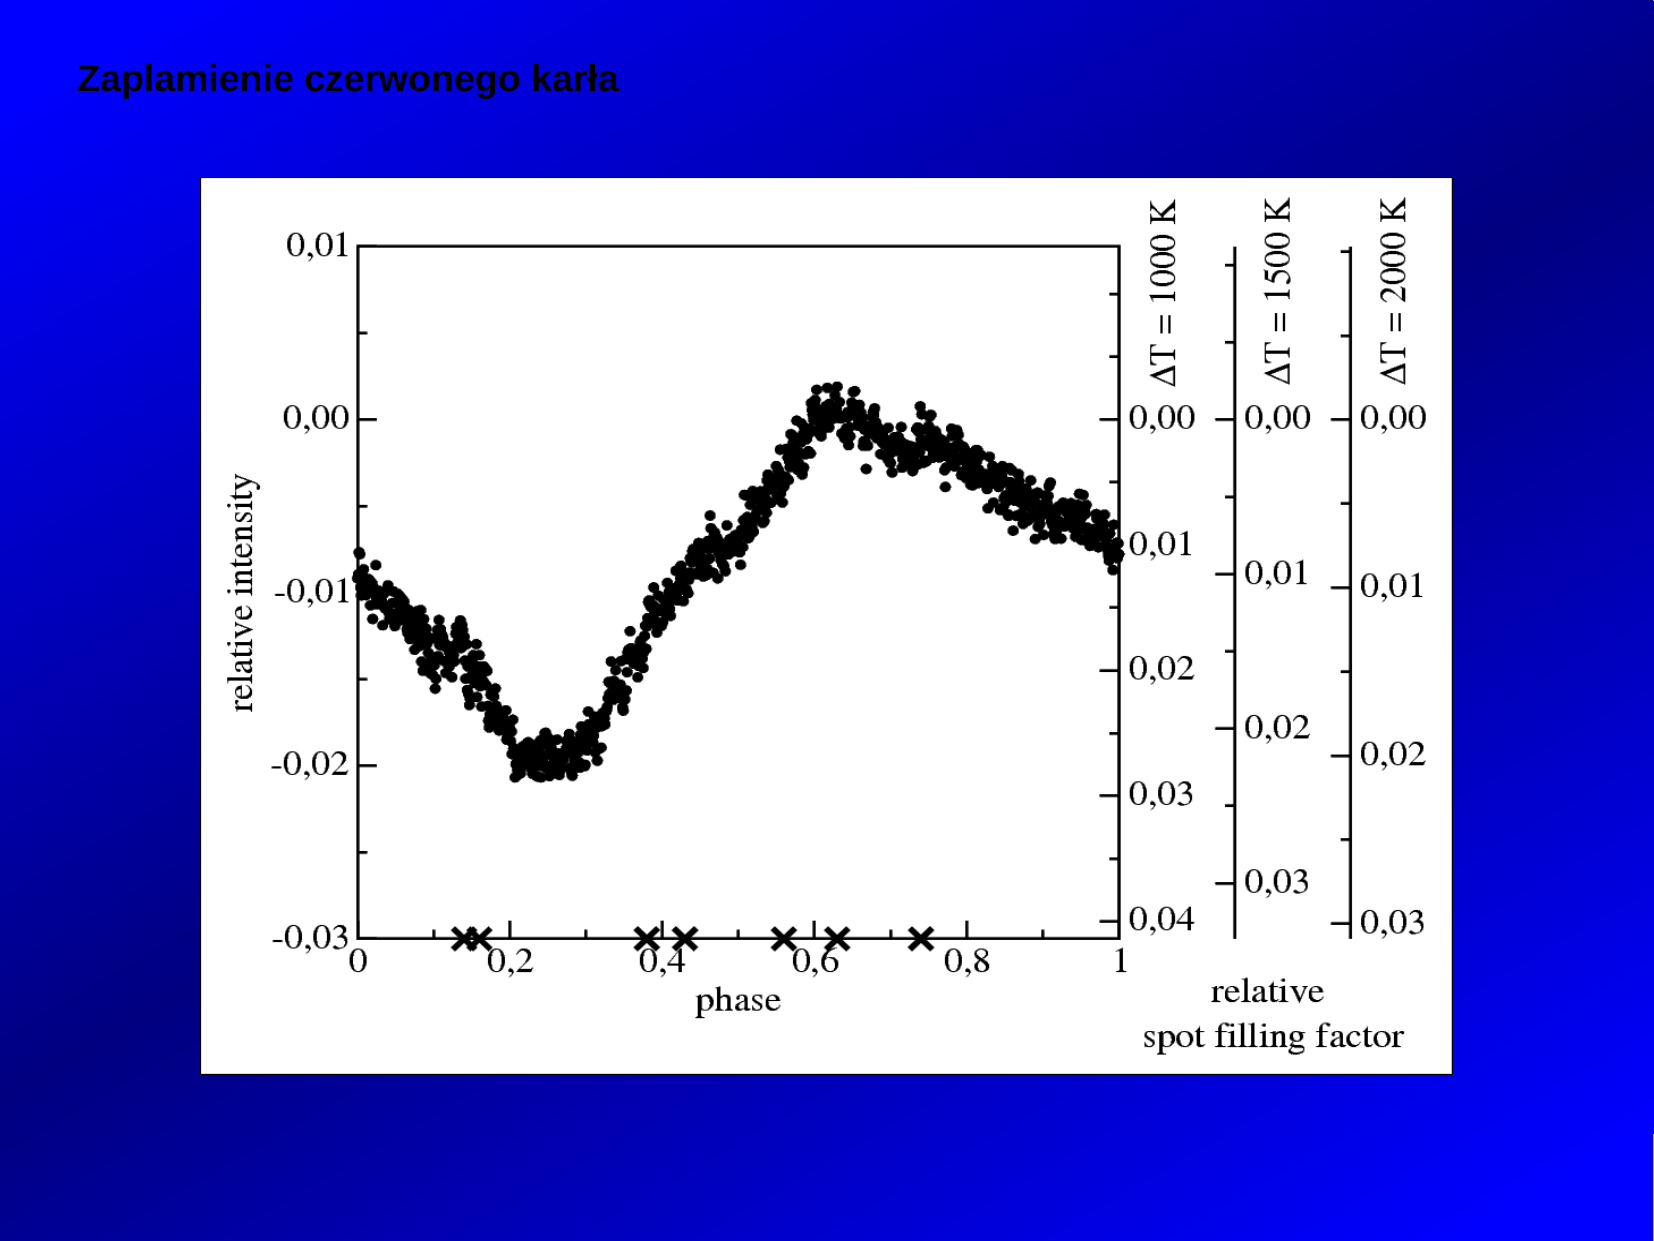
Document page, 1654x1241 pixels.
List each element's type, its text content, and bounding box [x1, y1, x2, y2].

picture [200, 177, 1453, 1075]
text_box Zaplamienie czerwonego karła [62, 50, 635, 108]
